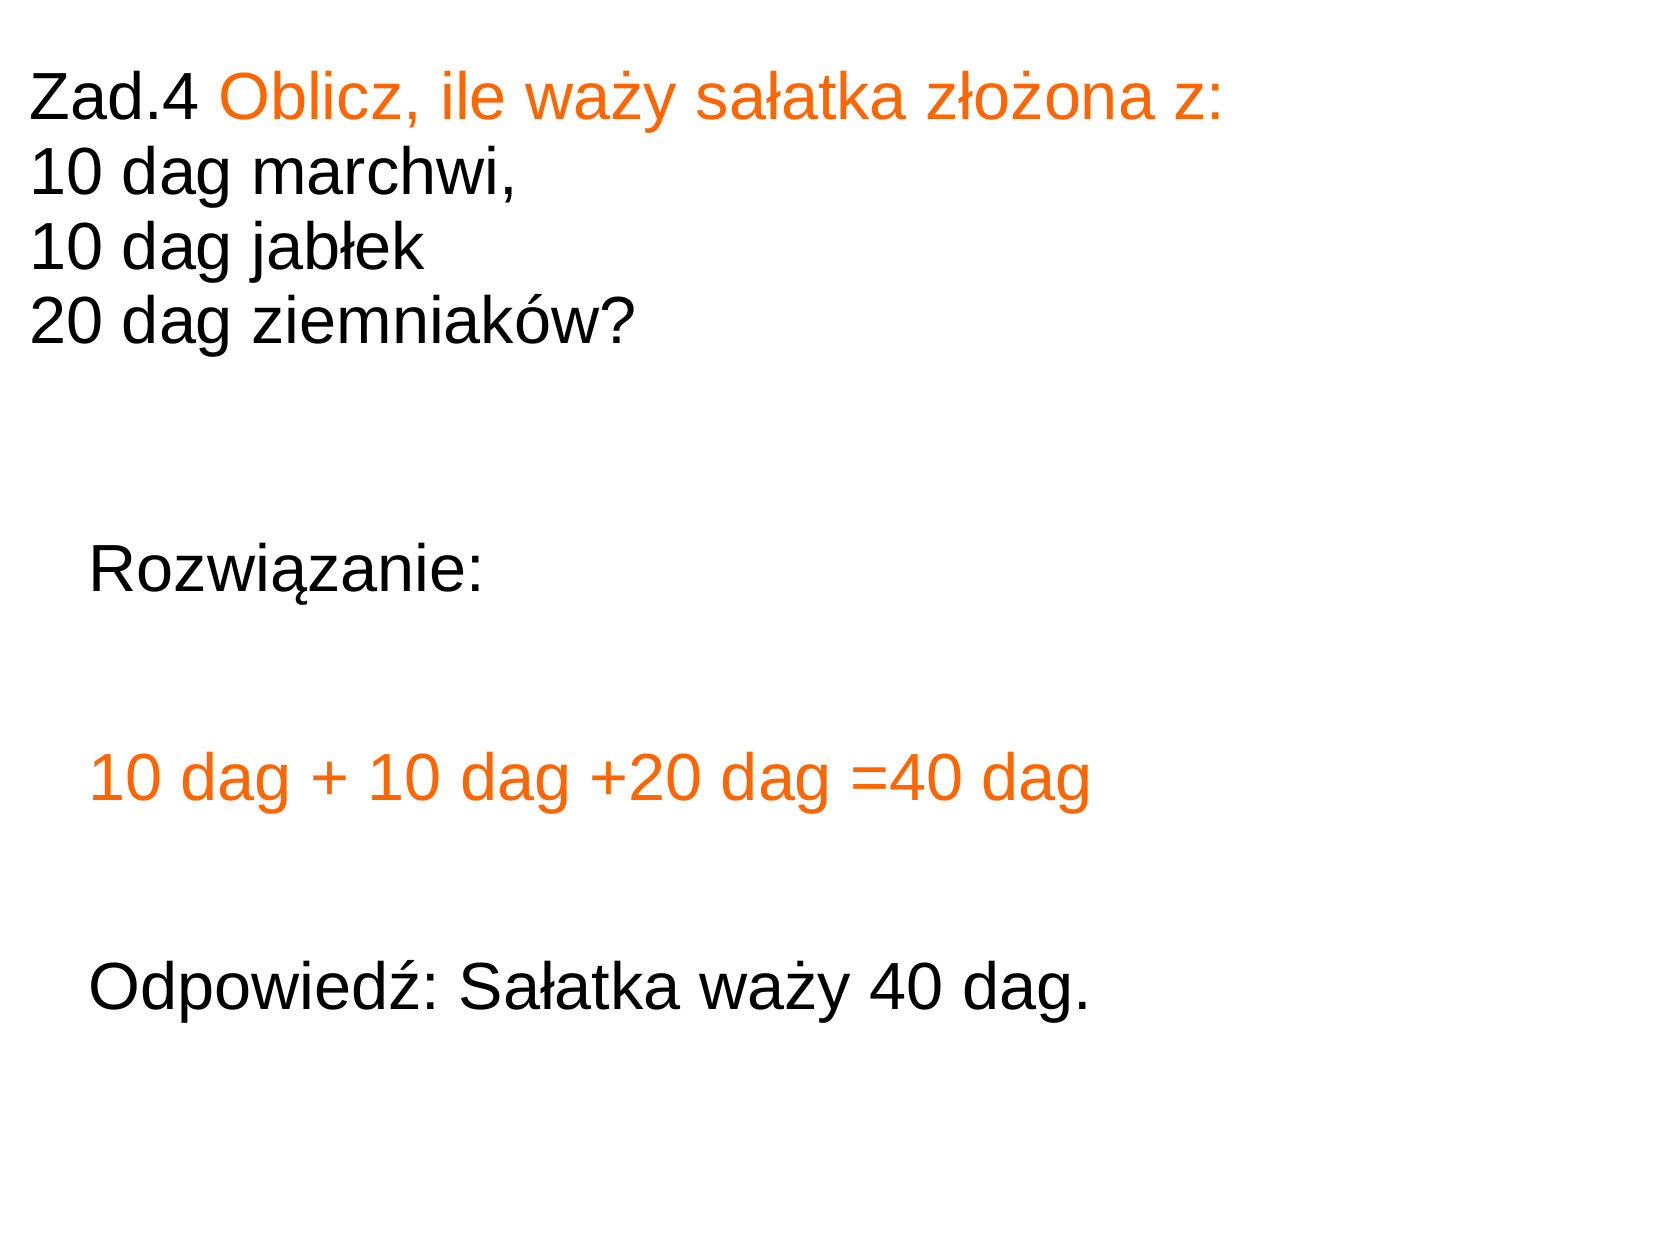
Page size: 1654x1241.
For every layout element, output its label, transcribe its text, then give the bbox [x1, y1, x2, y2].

title Zad.4 Oblicz, ile waży sałatka złożona z: 10 dag marchwi, 10 dag jabłek 20 dag ziemniaków? [29, 59, 1518, 508]
list Rozwiązanie: 10 dag + 10 dag +20 dag =40 dag Odpowiedź: Sałatka waży 40 dag. [17, 531, 1506, 1241]
